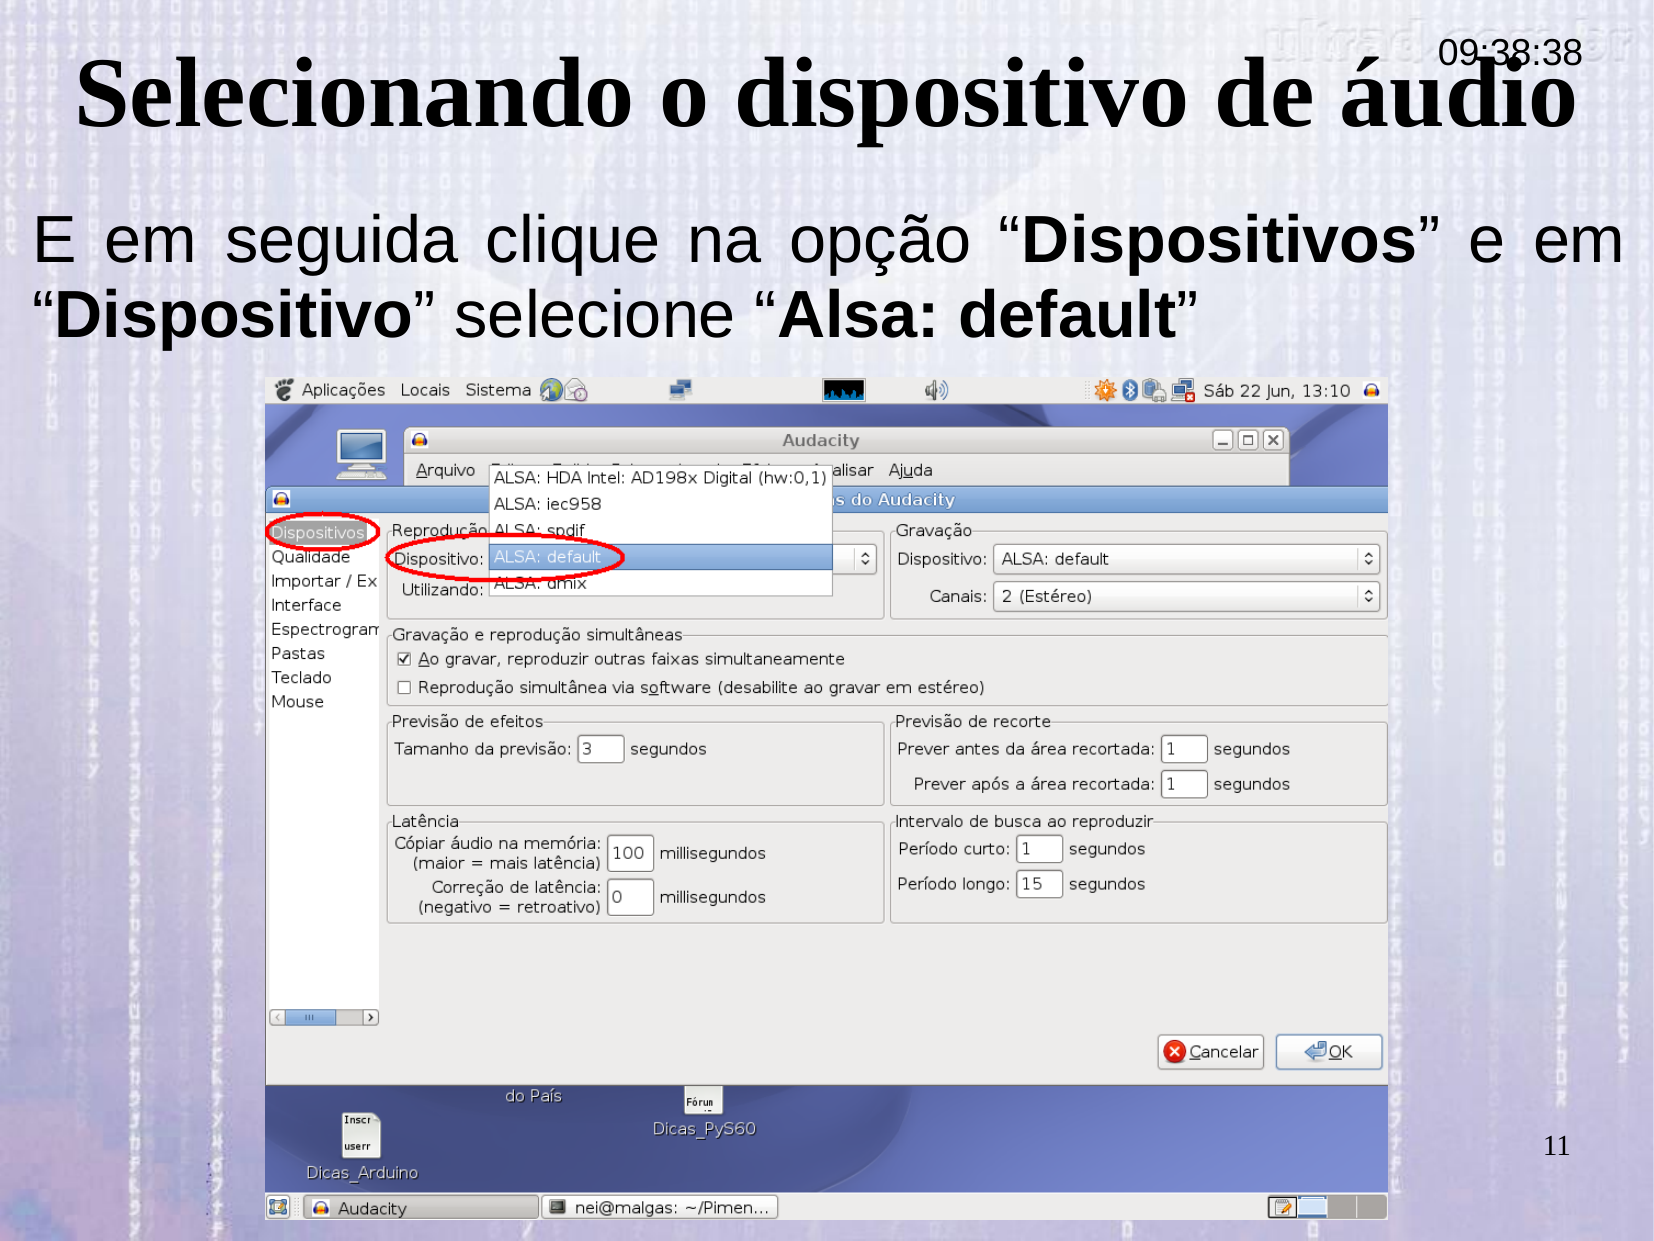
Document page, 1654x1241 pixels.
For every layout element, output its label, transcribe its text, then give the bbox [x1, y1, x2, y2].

picture [0, 0, 1654, 1241]
text_box Selecionando o dispositivo de áudio [29, 29, 1625, 175]
text_box E em seguida clique na opção “Dispositivos” e em “Dispositivo” selecione “Alsa: default” [17, 194, 1641, 384]
text_box 12:04:16 [1423, 23, 1631, 94]
